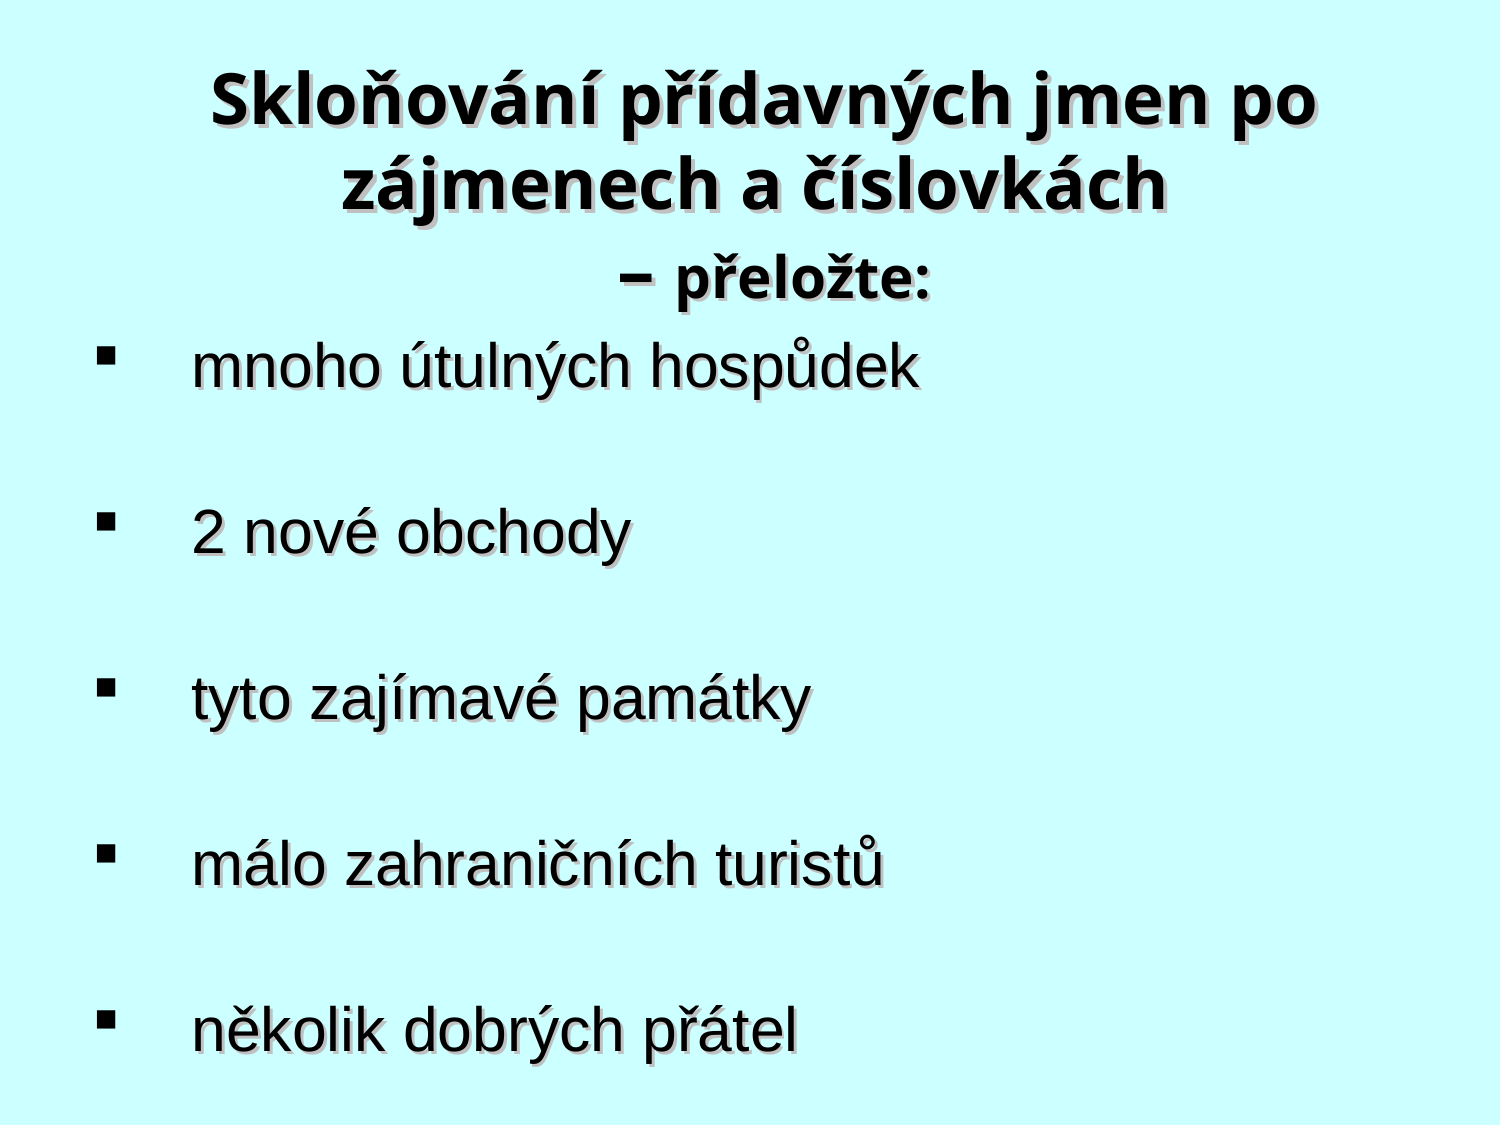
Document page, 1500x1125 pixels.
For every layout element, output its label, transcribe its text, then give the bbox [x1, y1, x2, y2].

title Skloňování přídavných jmen po zájmenech a číslovkách – přeložte: [76, 46, 1453, 322]
list mnoho útulných hospůdek 2 nové obchody tyto zajímavé památky málo zahraničních turistů několik dobrých přátel [76, 326, 1450, 1083]
